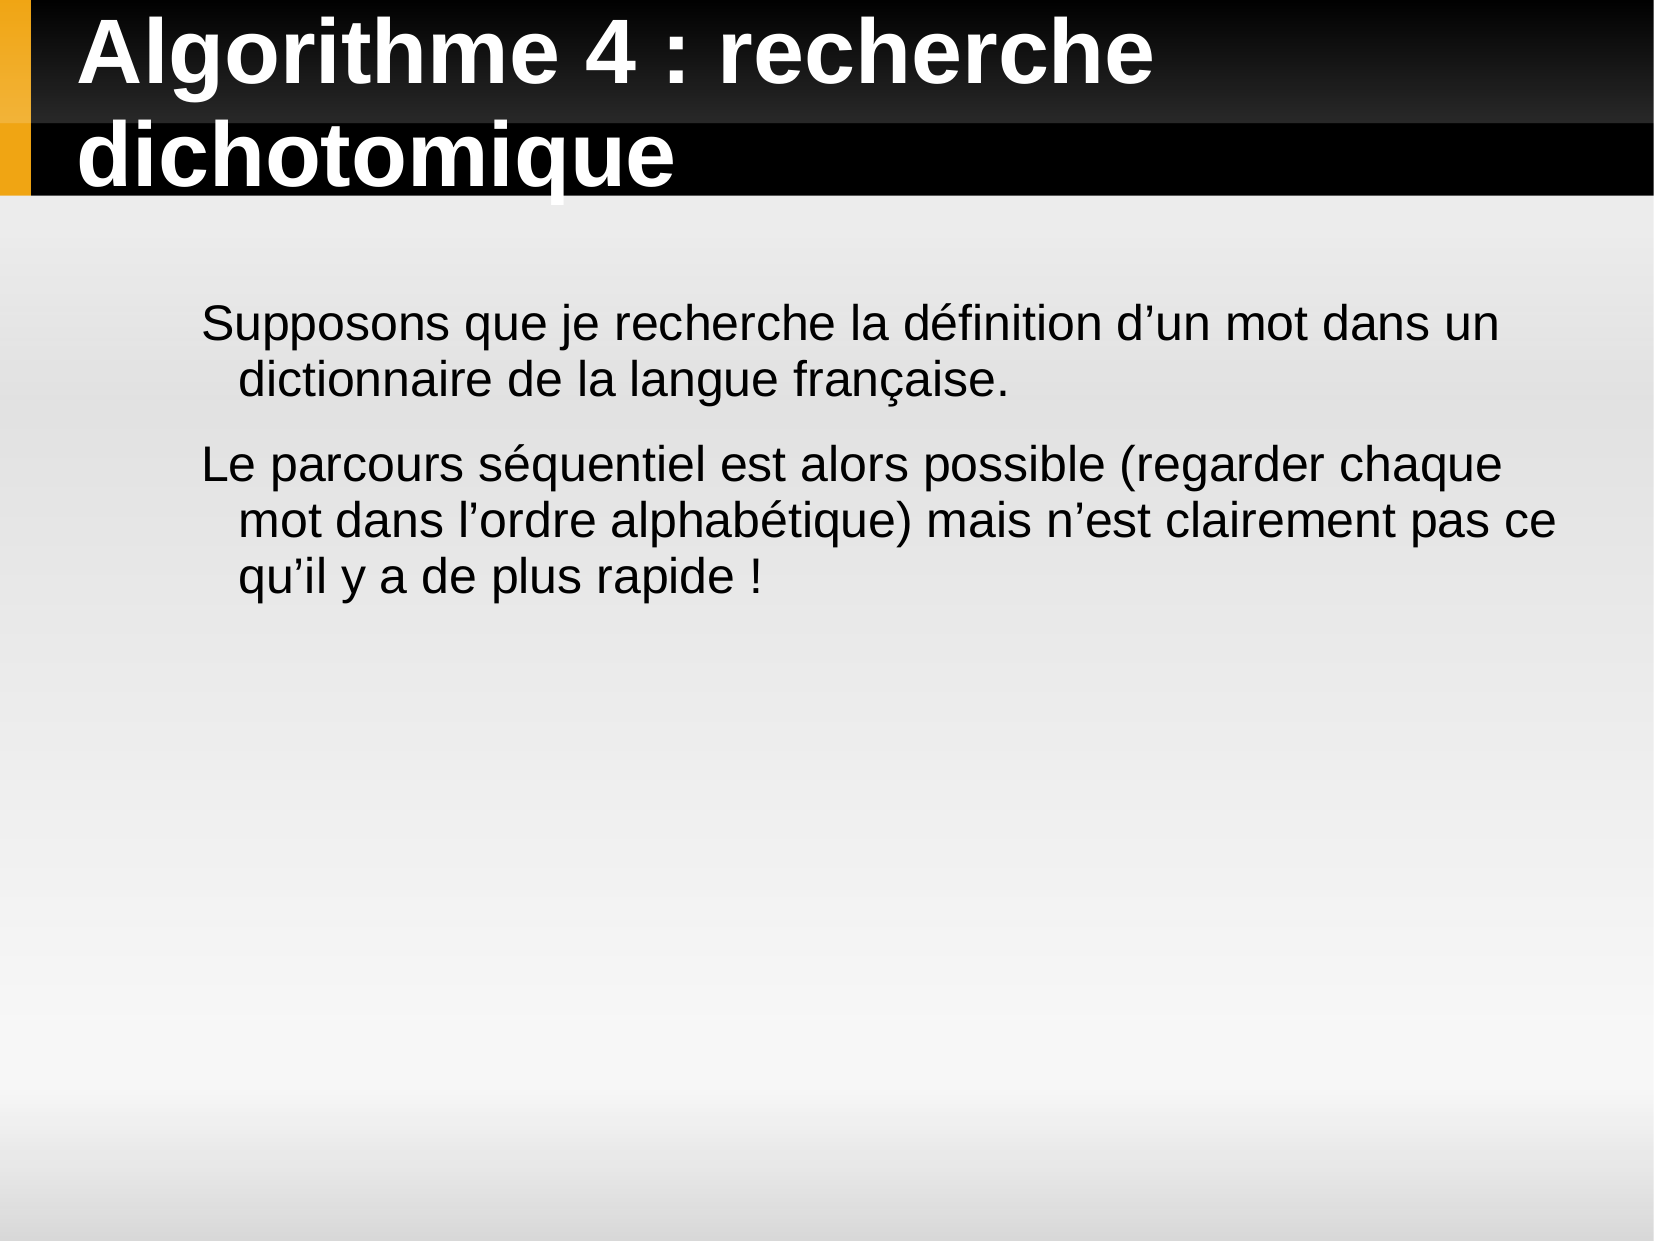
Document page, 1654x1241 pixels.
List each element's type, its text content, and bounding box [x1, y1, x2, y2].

title Algorithme 4 : recherche dichotomique [76, 0, 1565, 208]
picture [0, 0, 1654, 1241]
list Supposons que je recherche la définition d’un mot dans un dictionnaire de la langue française. Le parcours séquentiel est alors possible (regarder chaque mot dans l’ordre alphabétique) mais n’est clairement pas ce qu’il y a de plus rapide ! [88, 295, 1577, 1086]
